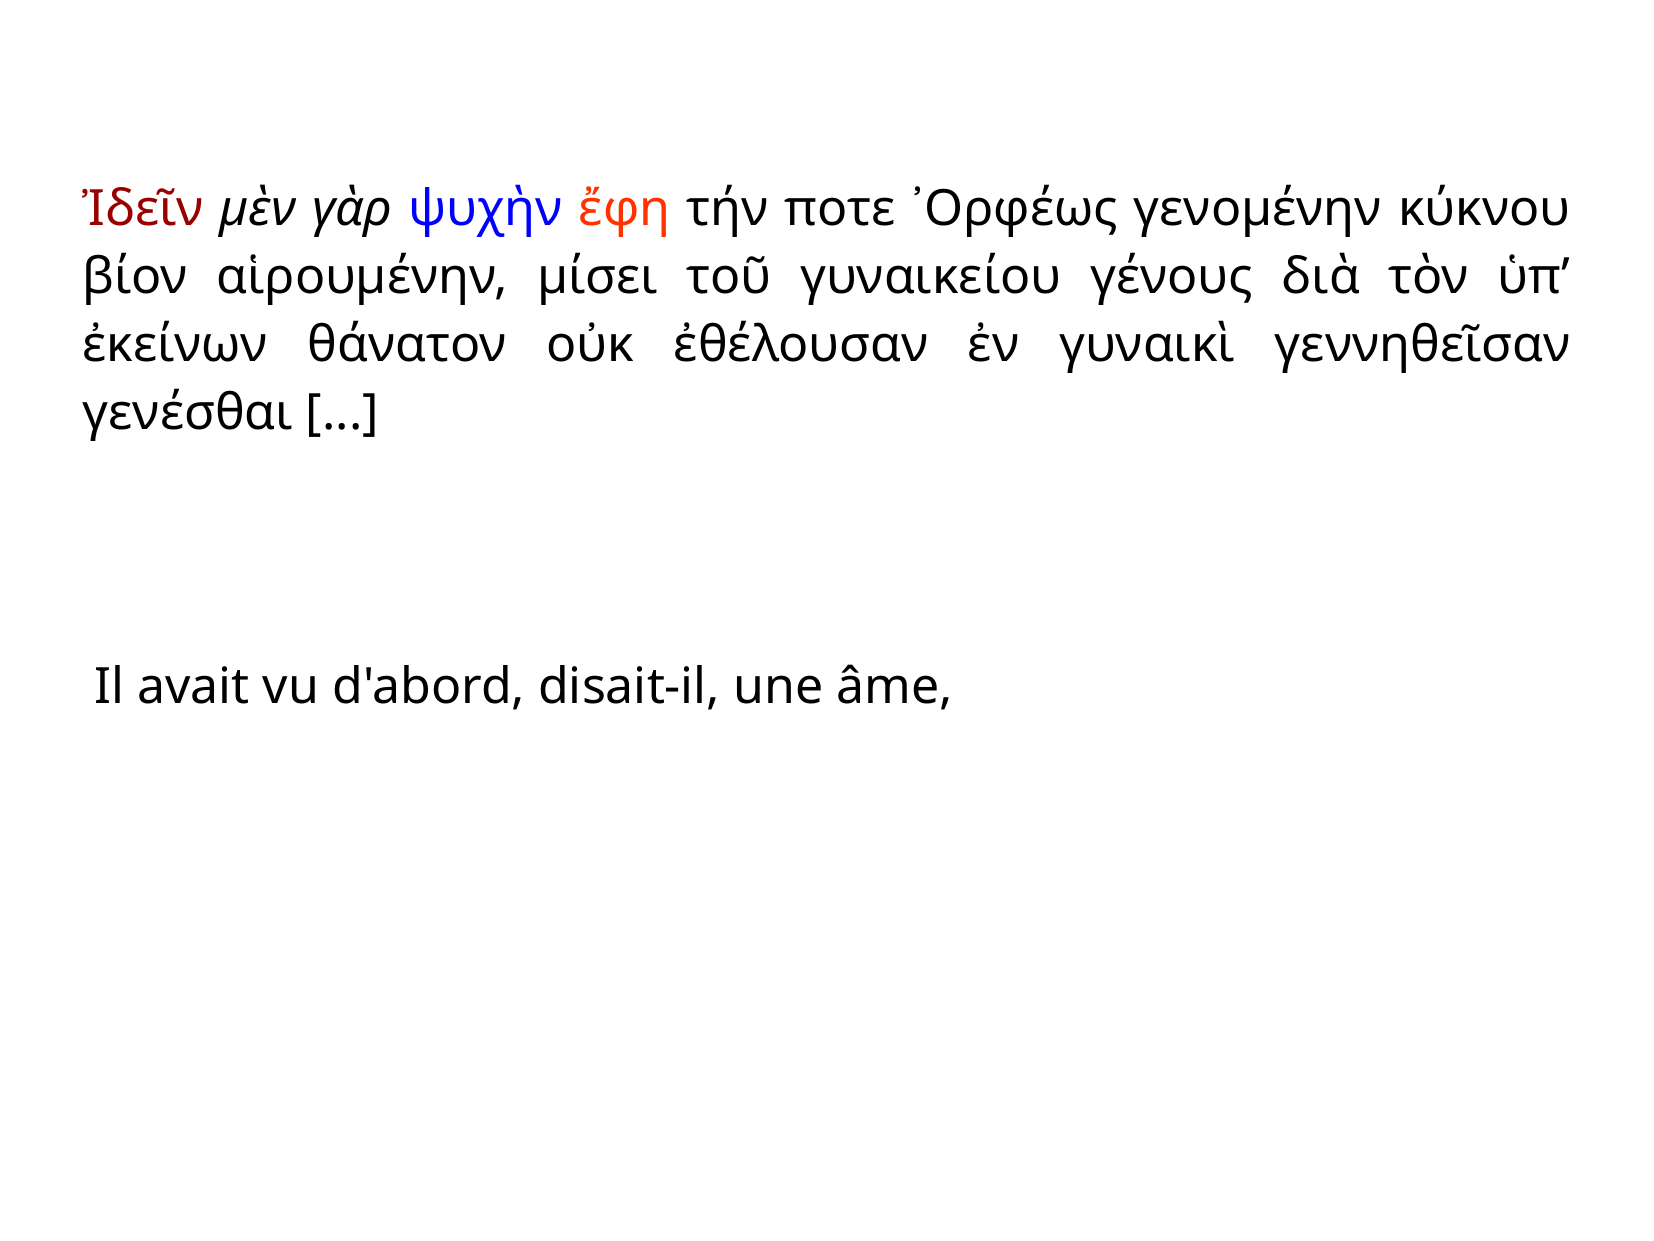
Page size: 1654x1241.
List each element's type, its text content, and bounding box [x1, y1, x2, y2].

list Il avait vu d'abord, disait-il, une âme, [94, 615, 1583, 1146]
title Ἰδεῖν μὲν γὰρ ψυχὴν ἔφη τήν ποτε ᾿Ορφέως γενομένην κύκνου βίον αἱρουμένην, μίσει τοῦ γυναικείου γένους διὰ τὸν ὑπ’ ἐκείνων θάνατον οὐκ ἐθέλουσαν ἐν γυναικὶ γεννηθεῖσαν γενέσθαι [...] [82, 49, 1571, 567]
